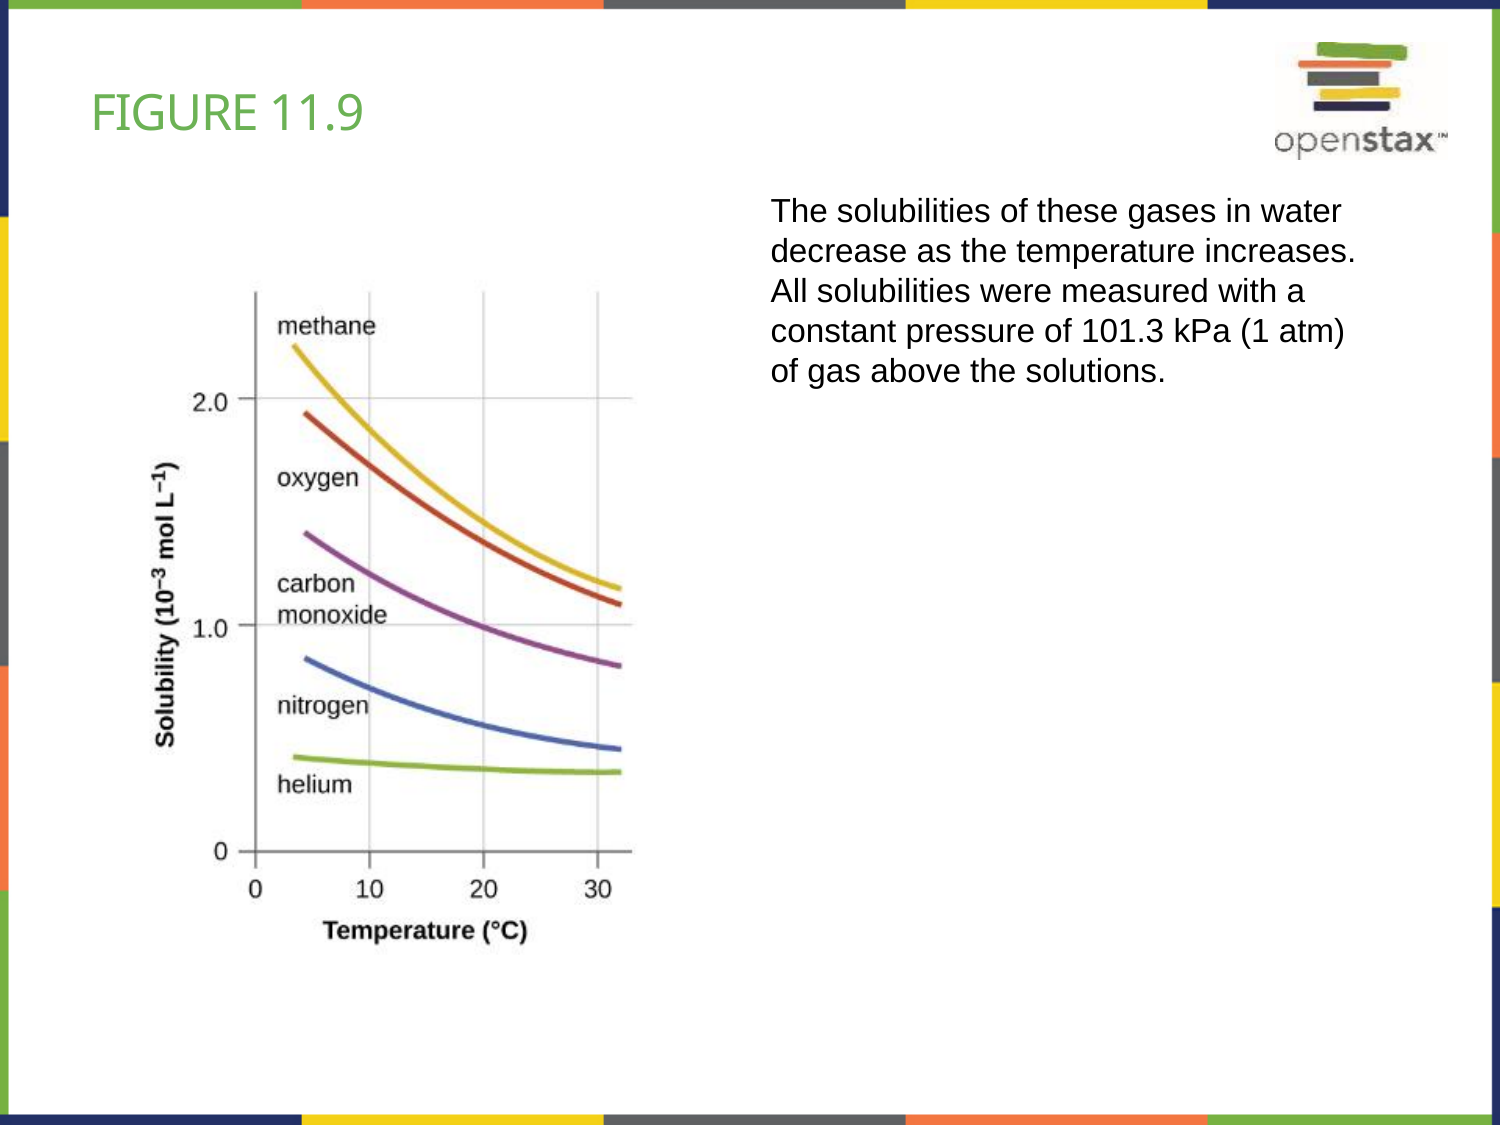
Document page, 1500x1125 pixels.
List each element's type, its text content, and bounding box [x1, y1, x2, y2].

title Figure 11.9 [75, 39, 1398, 148]
picture [0, 0, 1500, 1125]
list The solubilities of these gases in water decrease as the temperature increases. All solubilities were measured with a constant pressure of 101.3 kPa (1 atm) of gas above the solutions. [755, 181, 1398, 1045]
